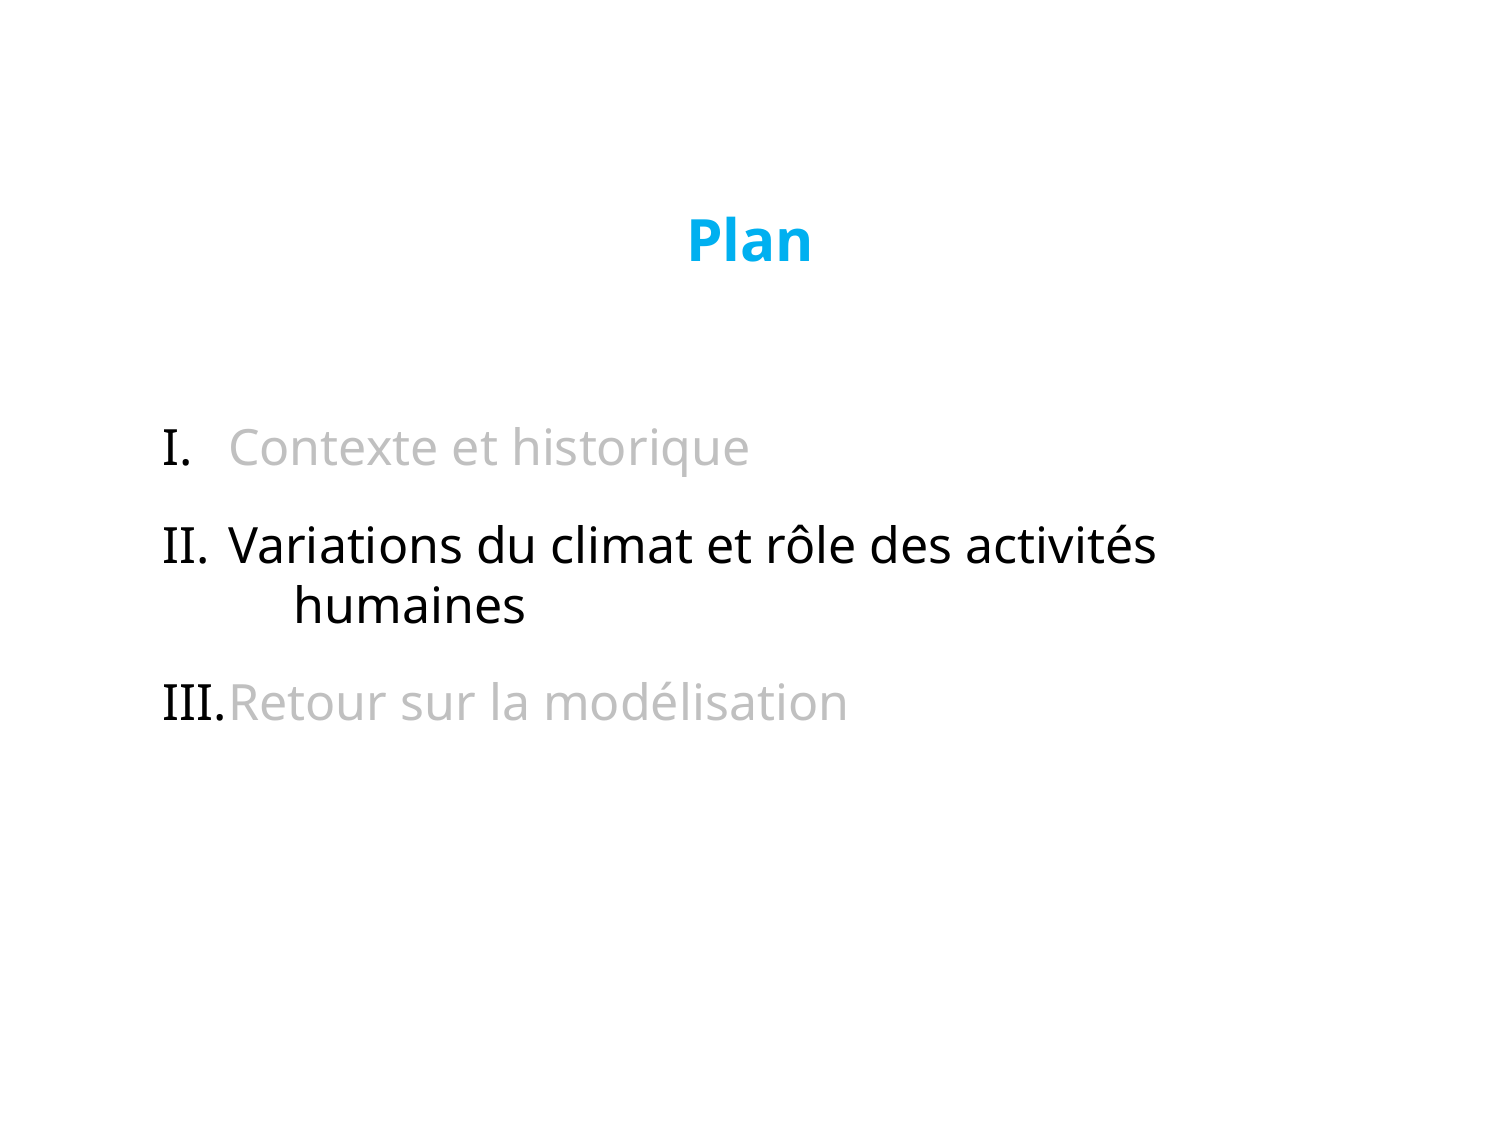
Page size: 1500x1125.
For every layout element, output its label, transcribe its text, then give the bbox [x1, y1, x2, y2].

text_box Plan [53, 199, 1447, 353]
text_box Contexte et historique Variations du climat et rôle des activités humaines Retour sur la modélisation [147, 408, 1365, 739]
